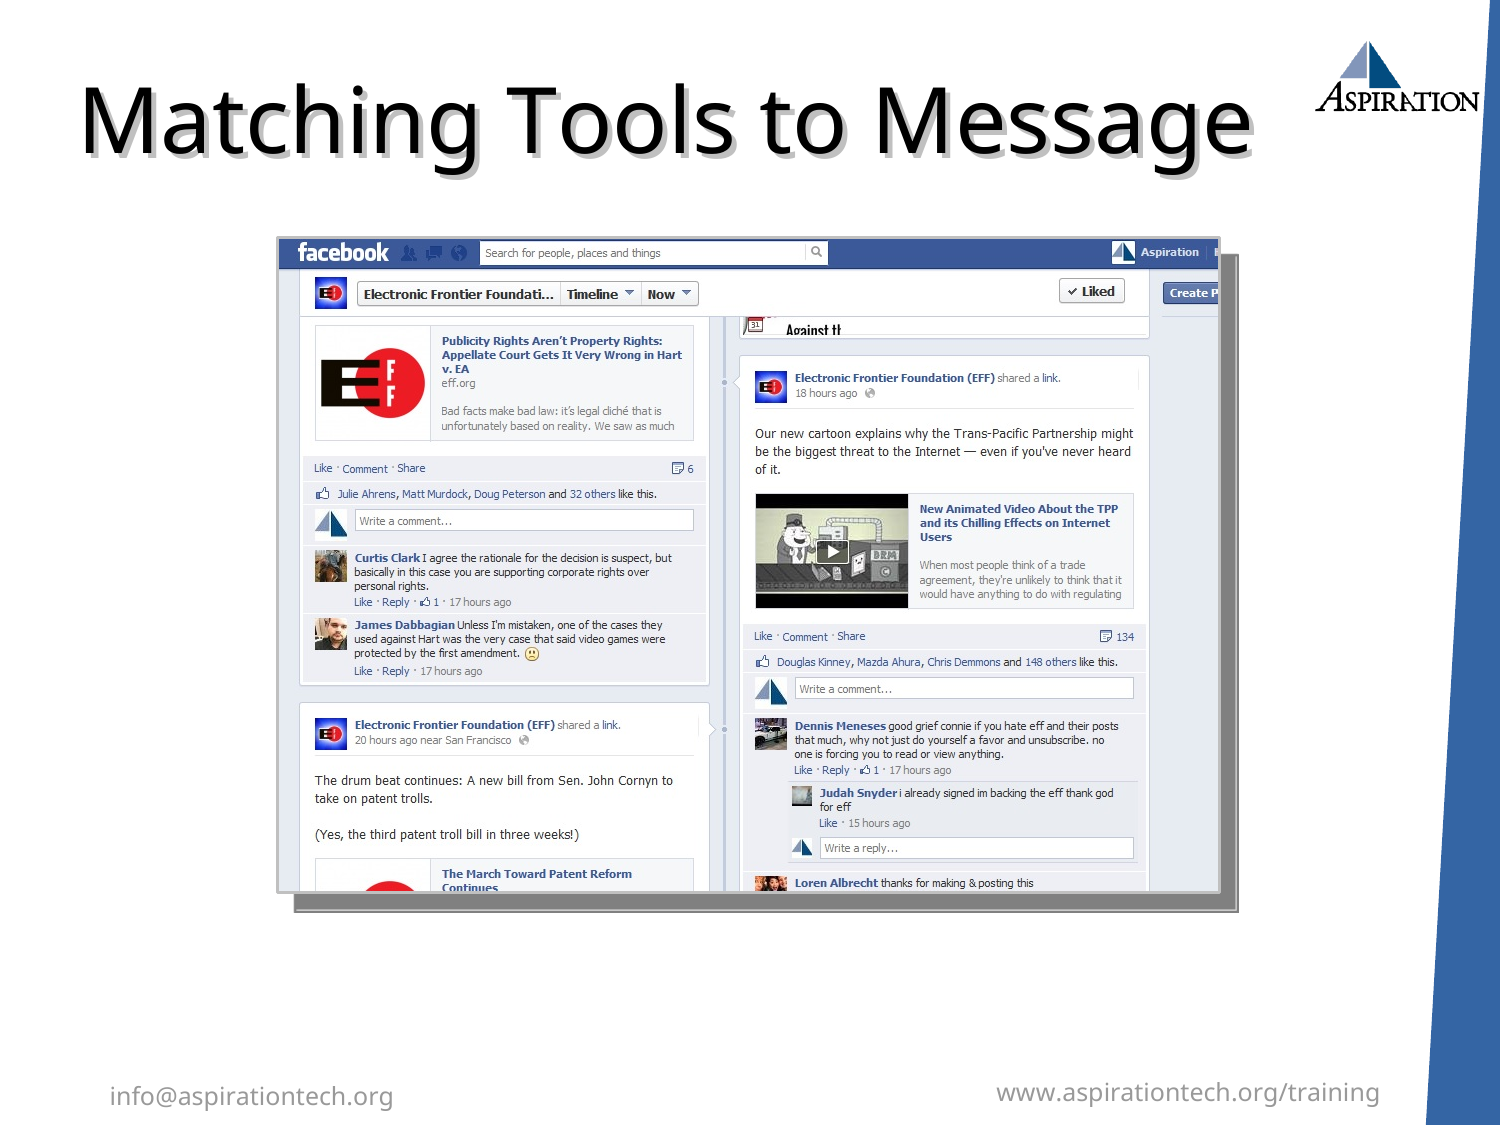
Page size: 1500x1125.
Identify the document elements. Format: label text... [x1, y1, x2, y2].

picture [278, 238, 1218, 892]
title Matching Tools to Message [49, 19, 1284, 206]
picture [1315, 41, 1480, 120]
